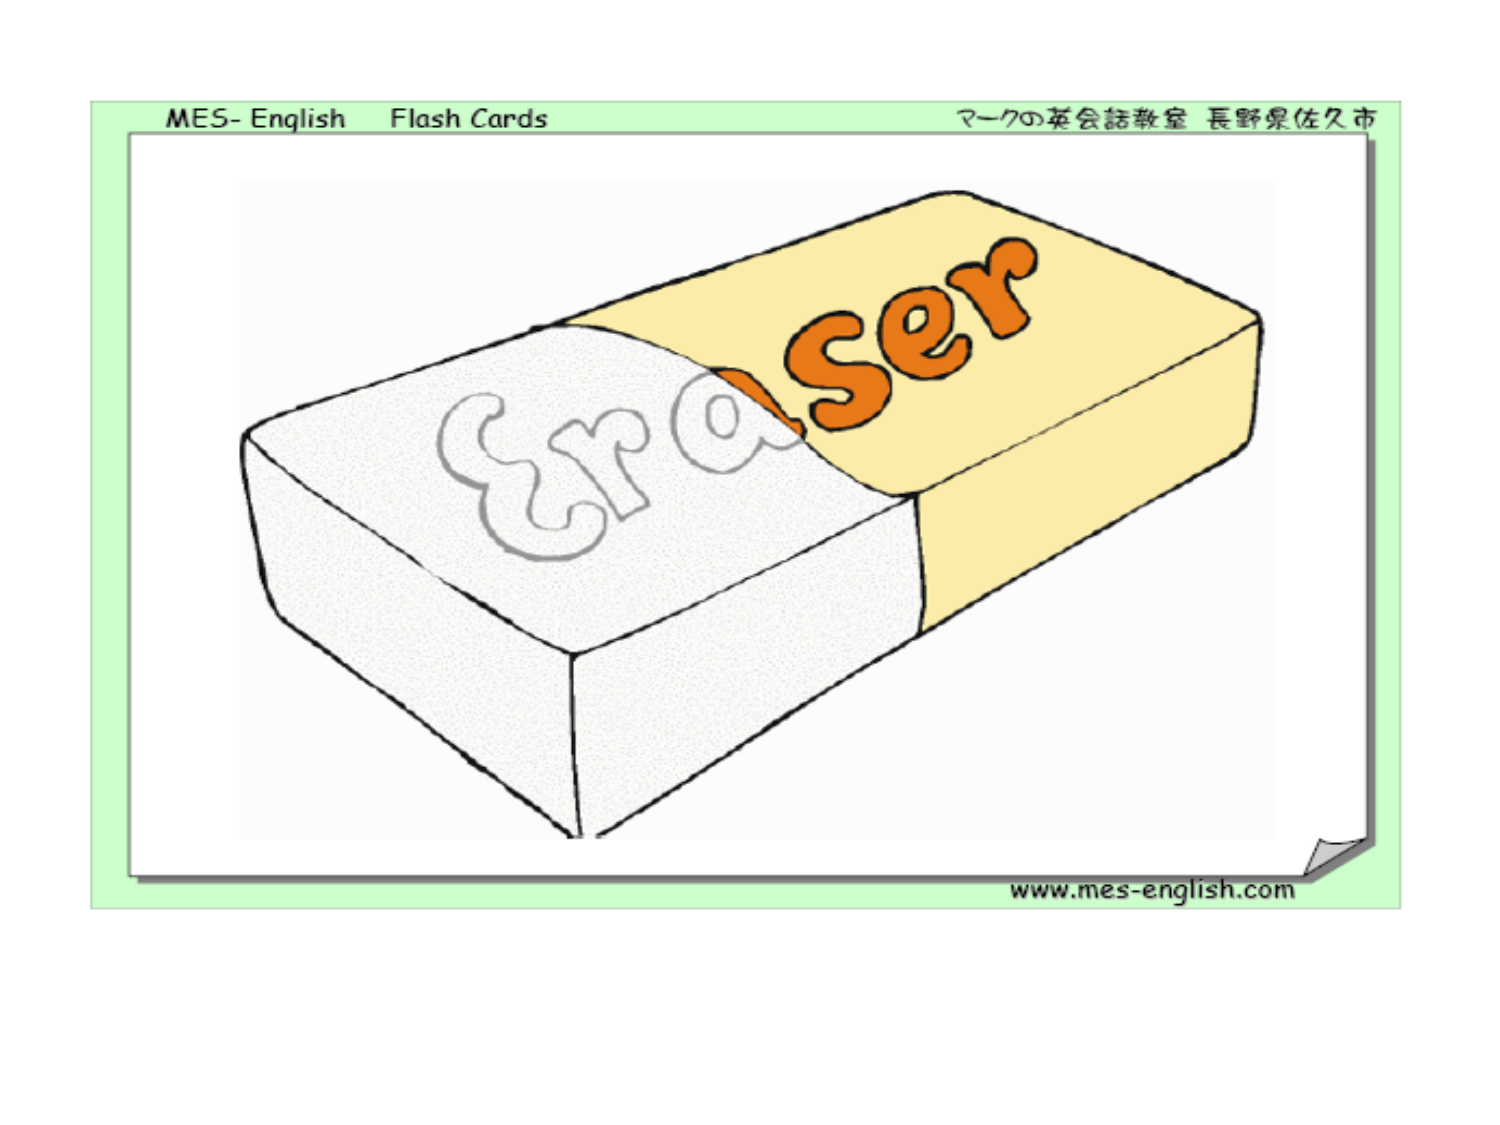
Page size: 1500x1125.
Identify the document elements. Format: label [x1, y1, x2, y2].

picture [67, 86, 1415, 926]
